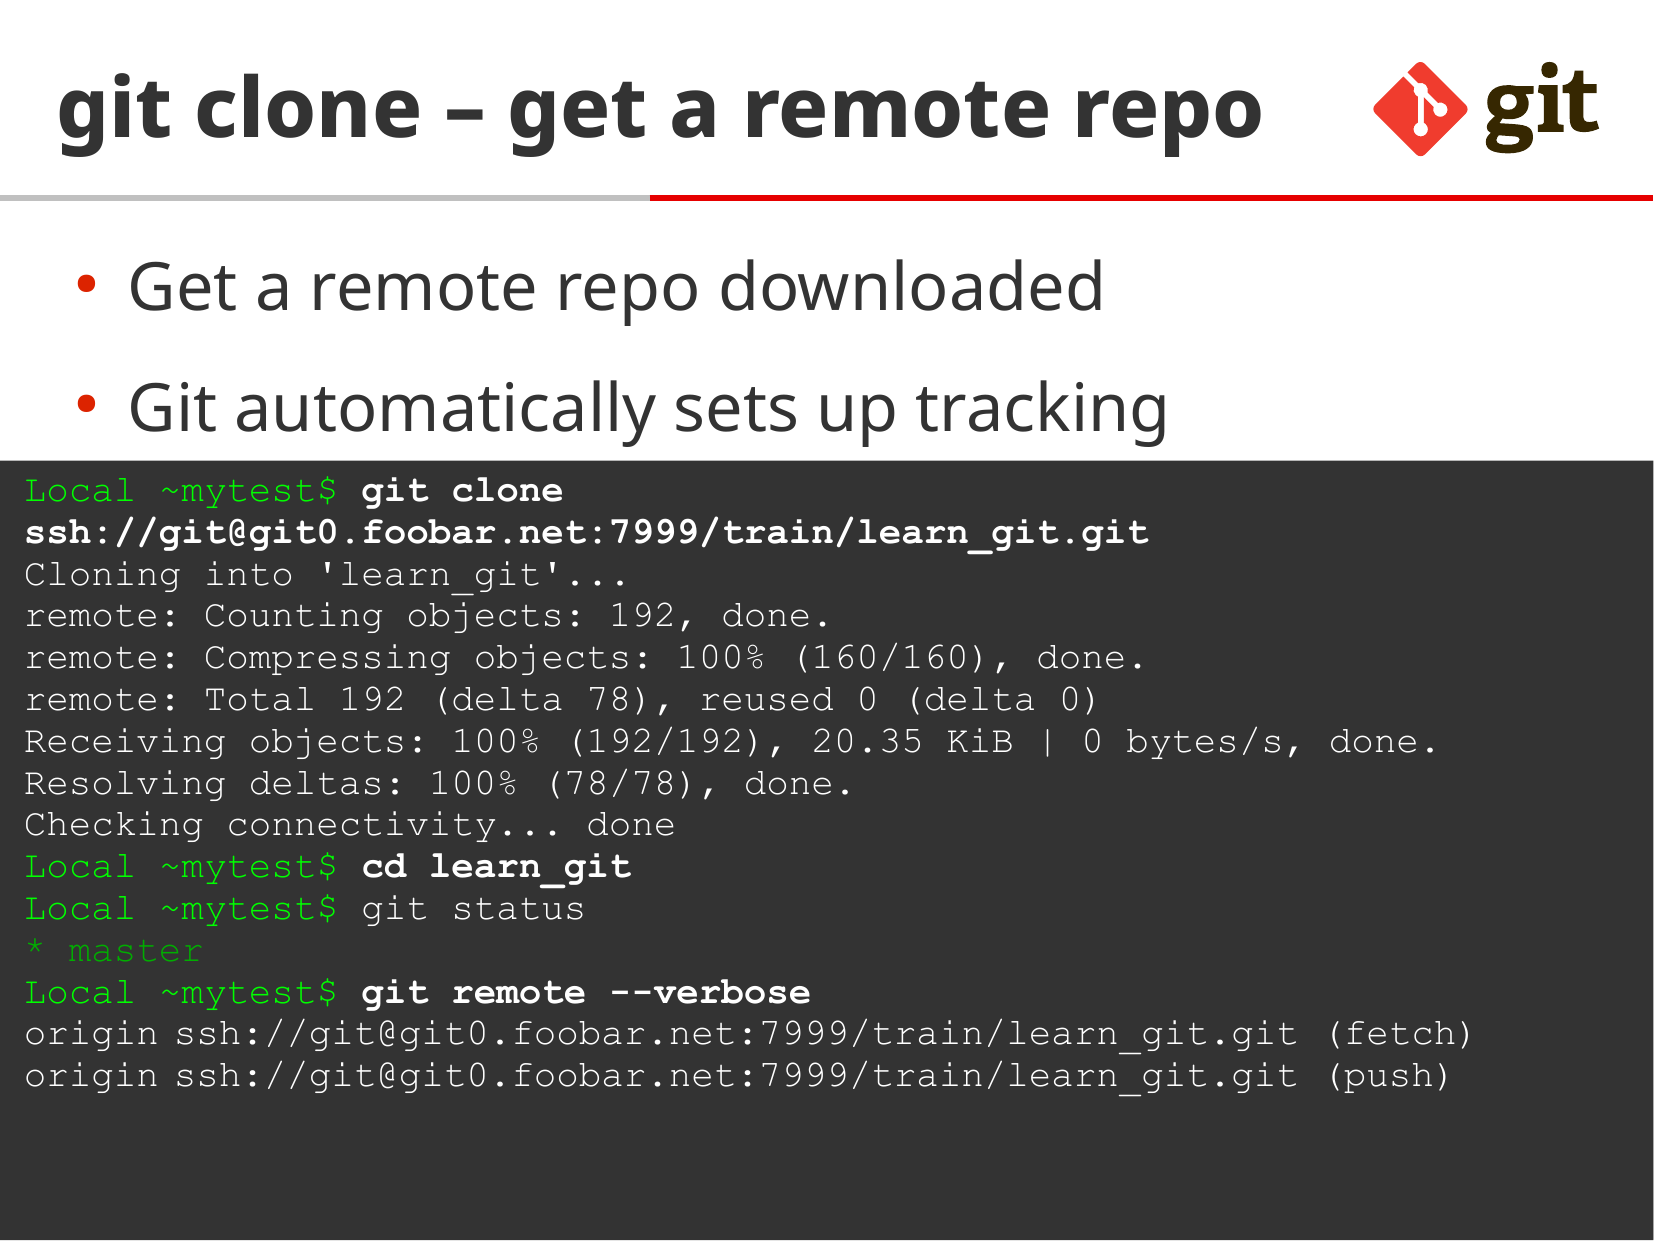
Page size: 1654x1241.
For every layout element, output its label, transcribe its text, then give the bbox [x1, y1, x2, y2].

list Get a remote repo downloaded Git automatically sets up tracking [56, 239, 1595, 1133]
title git clone – get a remote repo [56, 55, 1546, 155]
text_box Local ~mytest$ git clone ssh://git@git0.foobar.net:7999/train/learn_git.git Cloning into 'learn_git'... remote: Counting objects: 192, done. remote: Compressing objects: 100% (160/160), done. remote: Total 192 (delta 78), reused 0 (delta 0) Receiving objects: 100% (192/192), 20.35 KiB | 0 bytes/s, done. Resolving deltas: 100% (78/78), done. Checking connectivity... done Local ~mytest$ cd learn_git Local ~mytest$ git status * master Local ~mytest$ git remote --verbose origin ssh://git@git0.foobar.net:7999/train/learn_git.git (fetch) origin ssh://git@git0.foobar.net:7999/train/learn_git.git (push) [0, 460, 1654, 1241]
